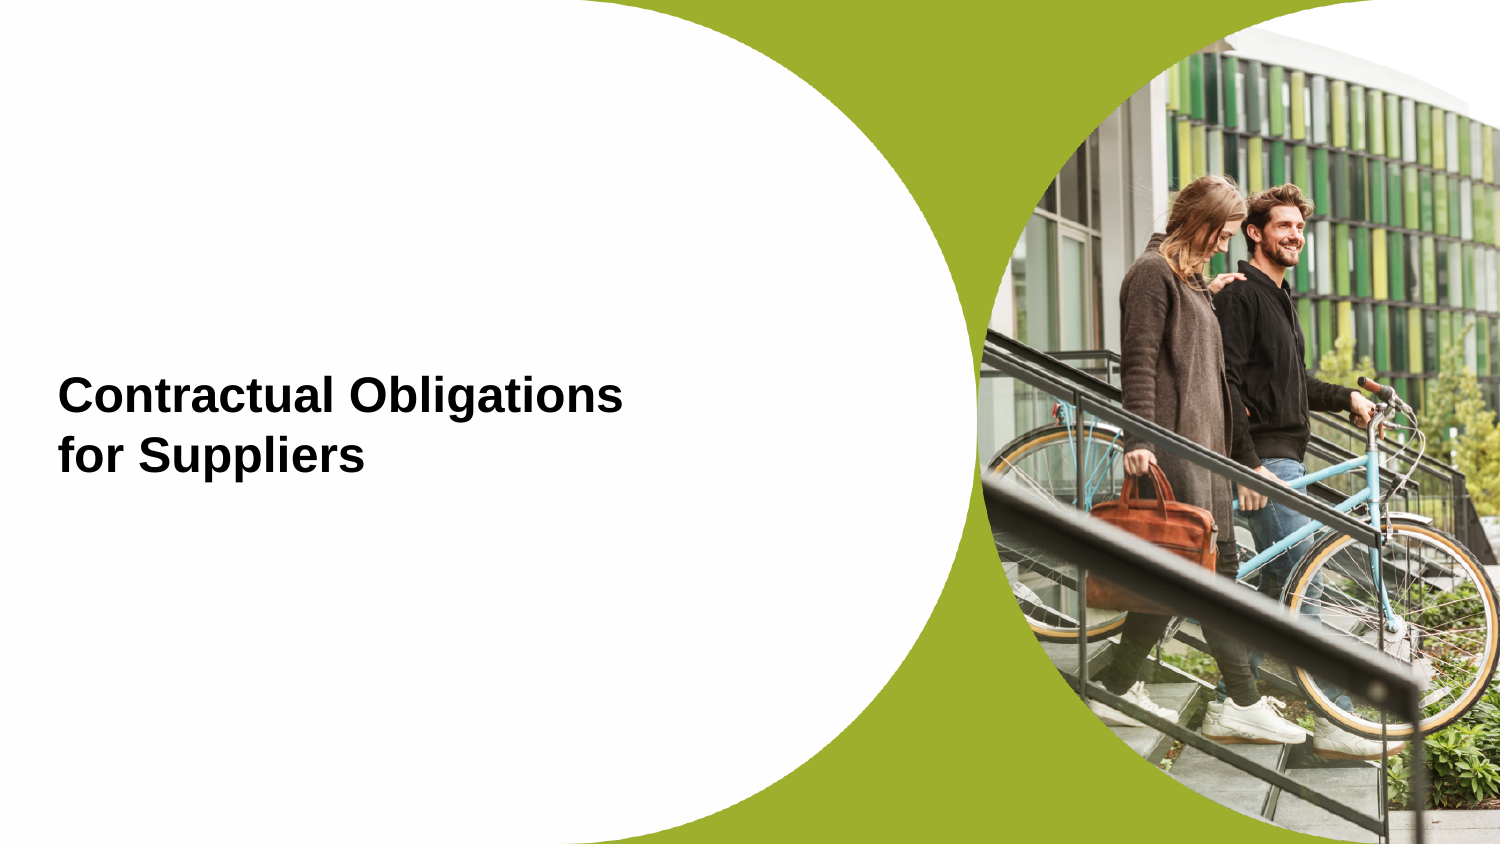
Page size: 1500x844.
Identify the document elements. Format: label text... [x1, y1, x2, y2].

title Contractual Obligations for Suppliers [57, 362, 673, 749]
